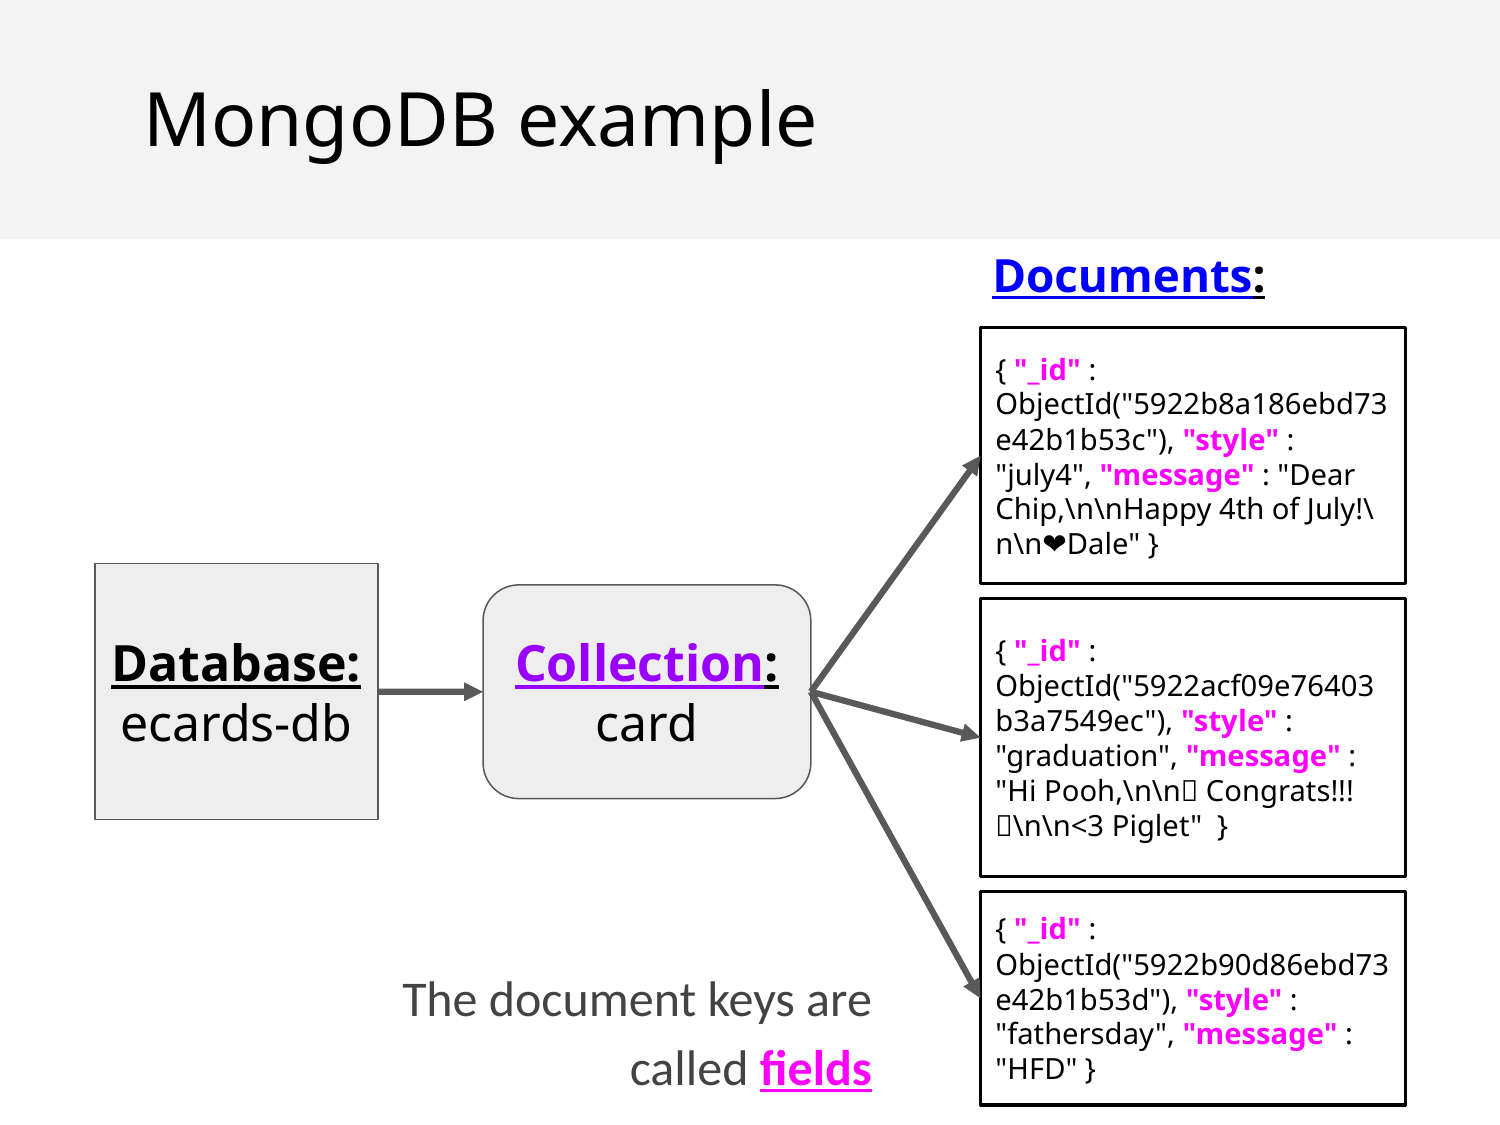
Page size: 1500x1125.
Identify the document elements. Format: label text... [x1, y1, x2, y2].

text_box Collection: card [483, 584, 811, 799]
text_box { "_id" : ObjectId("5922b8a186ebd73e42b1b53c"), "style" : "july4", "message" : "Dear Chip,\n\nHappy 4th of July!\n\n❤️Dale" } [980, 327, 1406, 584]
text_box { "_id" : ObjectId("5922acf09e76403b3a7549ec"), "style" : "graduation", "message" : "Hi Pooh,\n\n🎉 Congrats!!! 🎉\n\n<3 Piglet" } [980, 598, 1406, 877]
text_box Database: ecards-db [94, 563, 378, 820]
title MongoDB example [128, 56, 1372, 183]
text_box { "_id" : ObjectId("5922b90d86ebd73e42b1b53d"), "style" : "fathersday", "message" : "HFD" } [980, 891, 1406, 1106]
list The document keys are called fields [377, 942, 888, 1055]
text_box Documents: [965, 167, 1293, 381]
